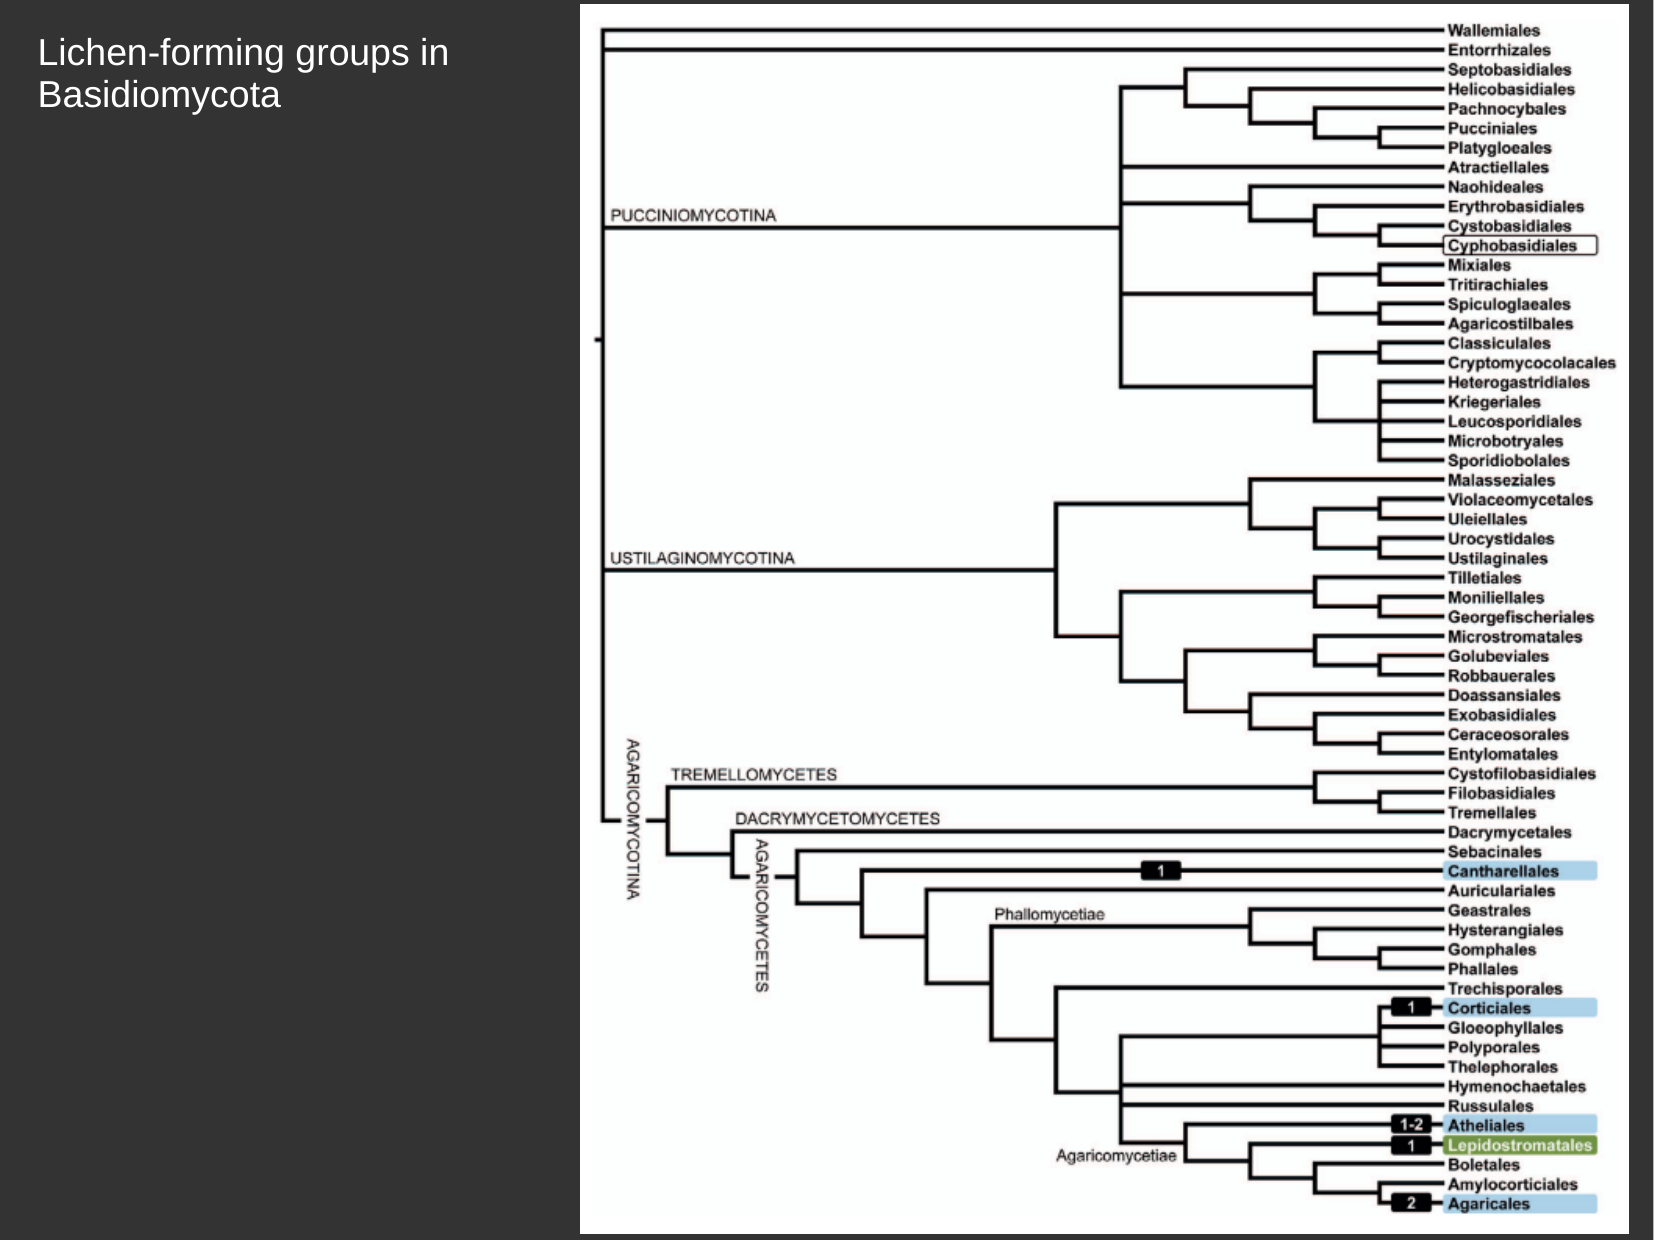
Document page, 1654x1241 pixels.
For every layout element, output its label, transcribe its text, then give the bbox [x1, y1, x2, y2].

picture [580, 4, 1629, 1234]
text_box Lichen-forming groups in Basidiomycota [22, 24, 541, 124]
